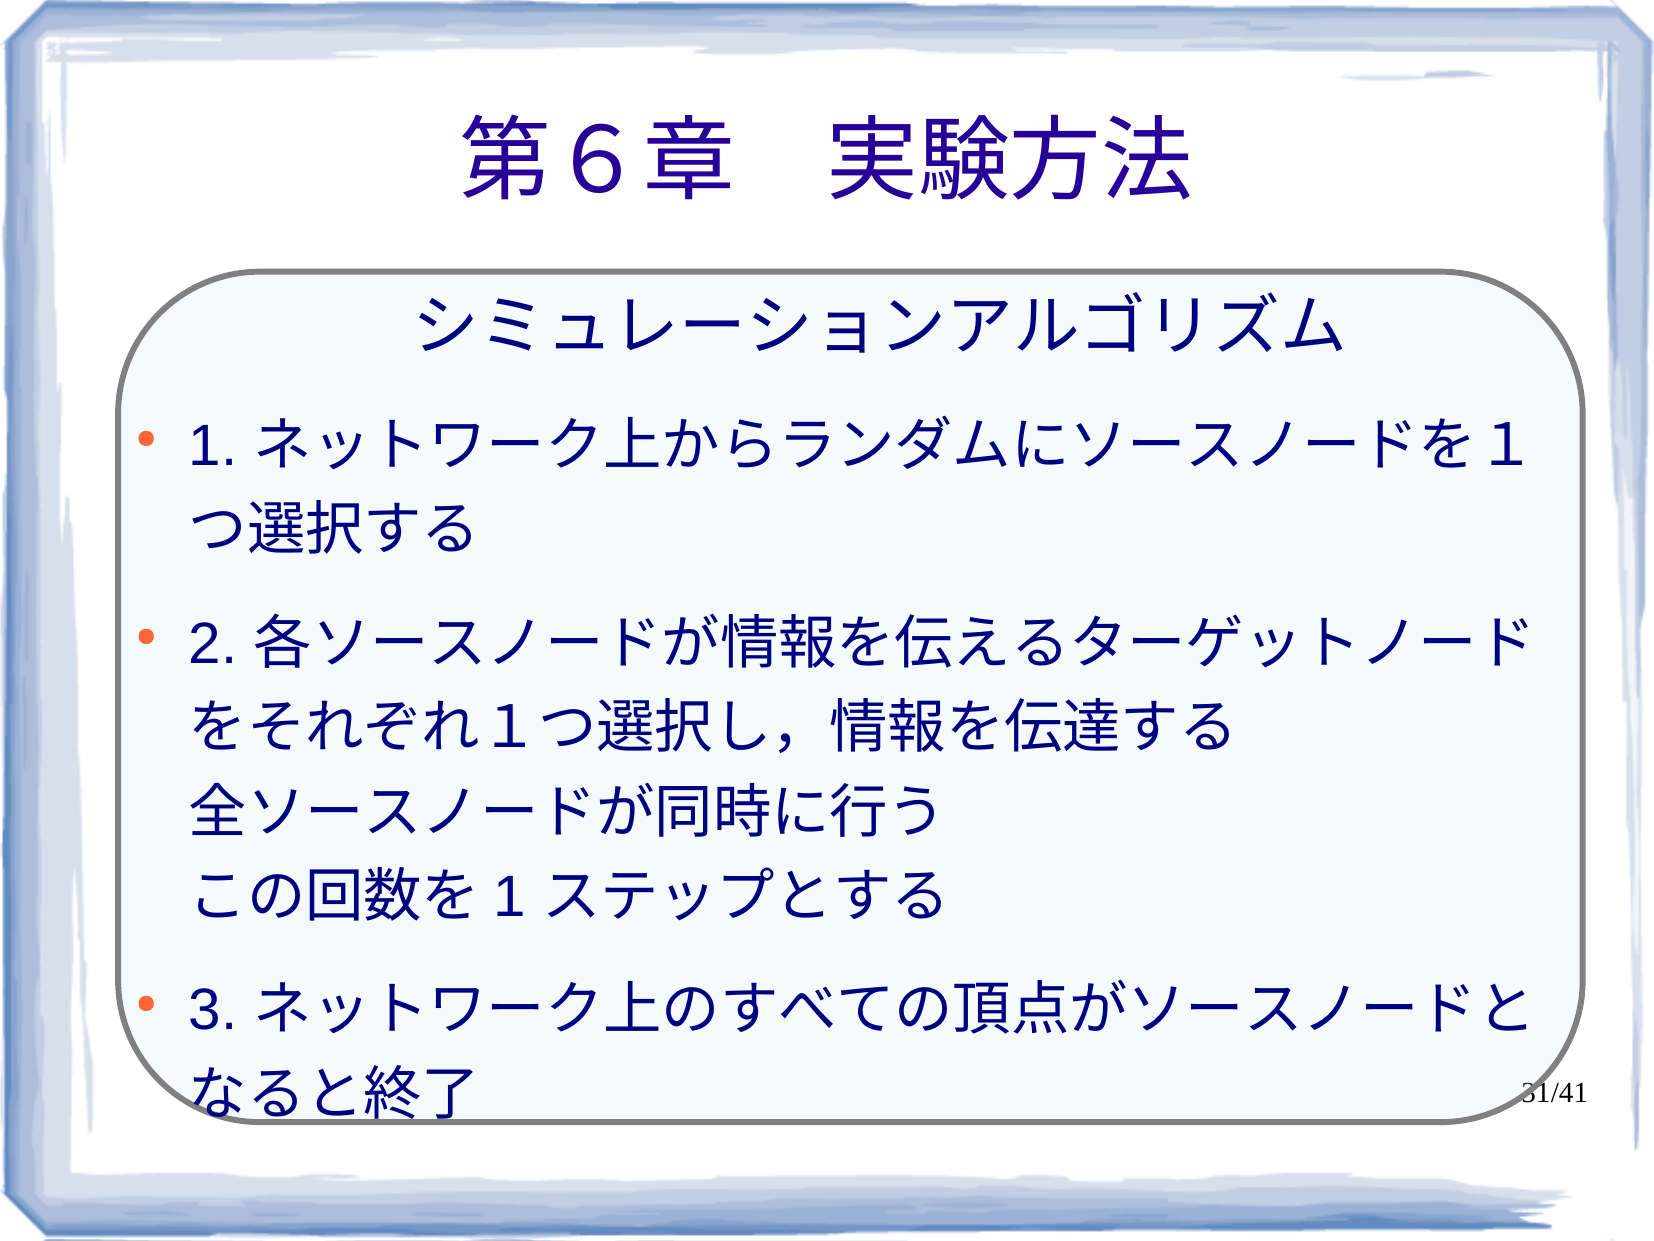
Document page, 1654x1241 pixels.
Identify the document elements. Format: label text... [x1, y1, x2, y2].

list シミュレーションアルゴリズム 1. ネットワーク上からランダムにソースノードを１つ選択する 2. 各ソースノードが情報を伝えるターゲットノードをそれぞれ１つ選択し，情報を伝達する 全ソースノードが同時に行う この回数を 1 ステップとする 3. ネットワーク上のすべての頂点がソースノードとなると終了 [118, 271, 1571, 1074]
text_box [1571, 357, 1583, 1037]
text_box [396, 1075, 409, 1084]
picture [0, 0, 1654, 1241]
title 第６章 実験方法 [82, 49, 1571, 257]
text_box [268, 1104, 281, 1112]
text_box [372, 1074, 379, 1082]
text_box [373, 1074, 399, 1094]
text_box [211, 1104, 224, 1113]
text_box [153, 1074, 1548, 1123]
